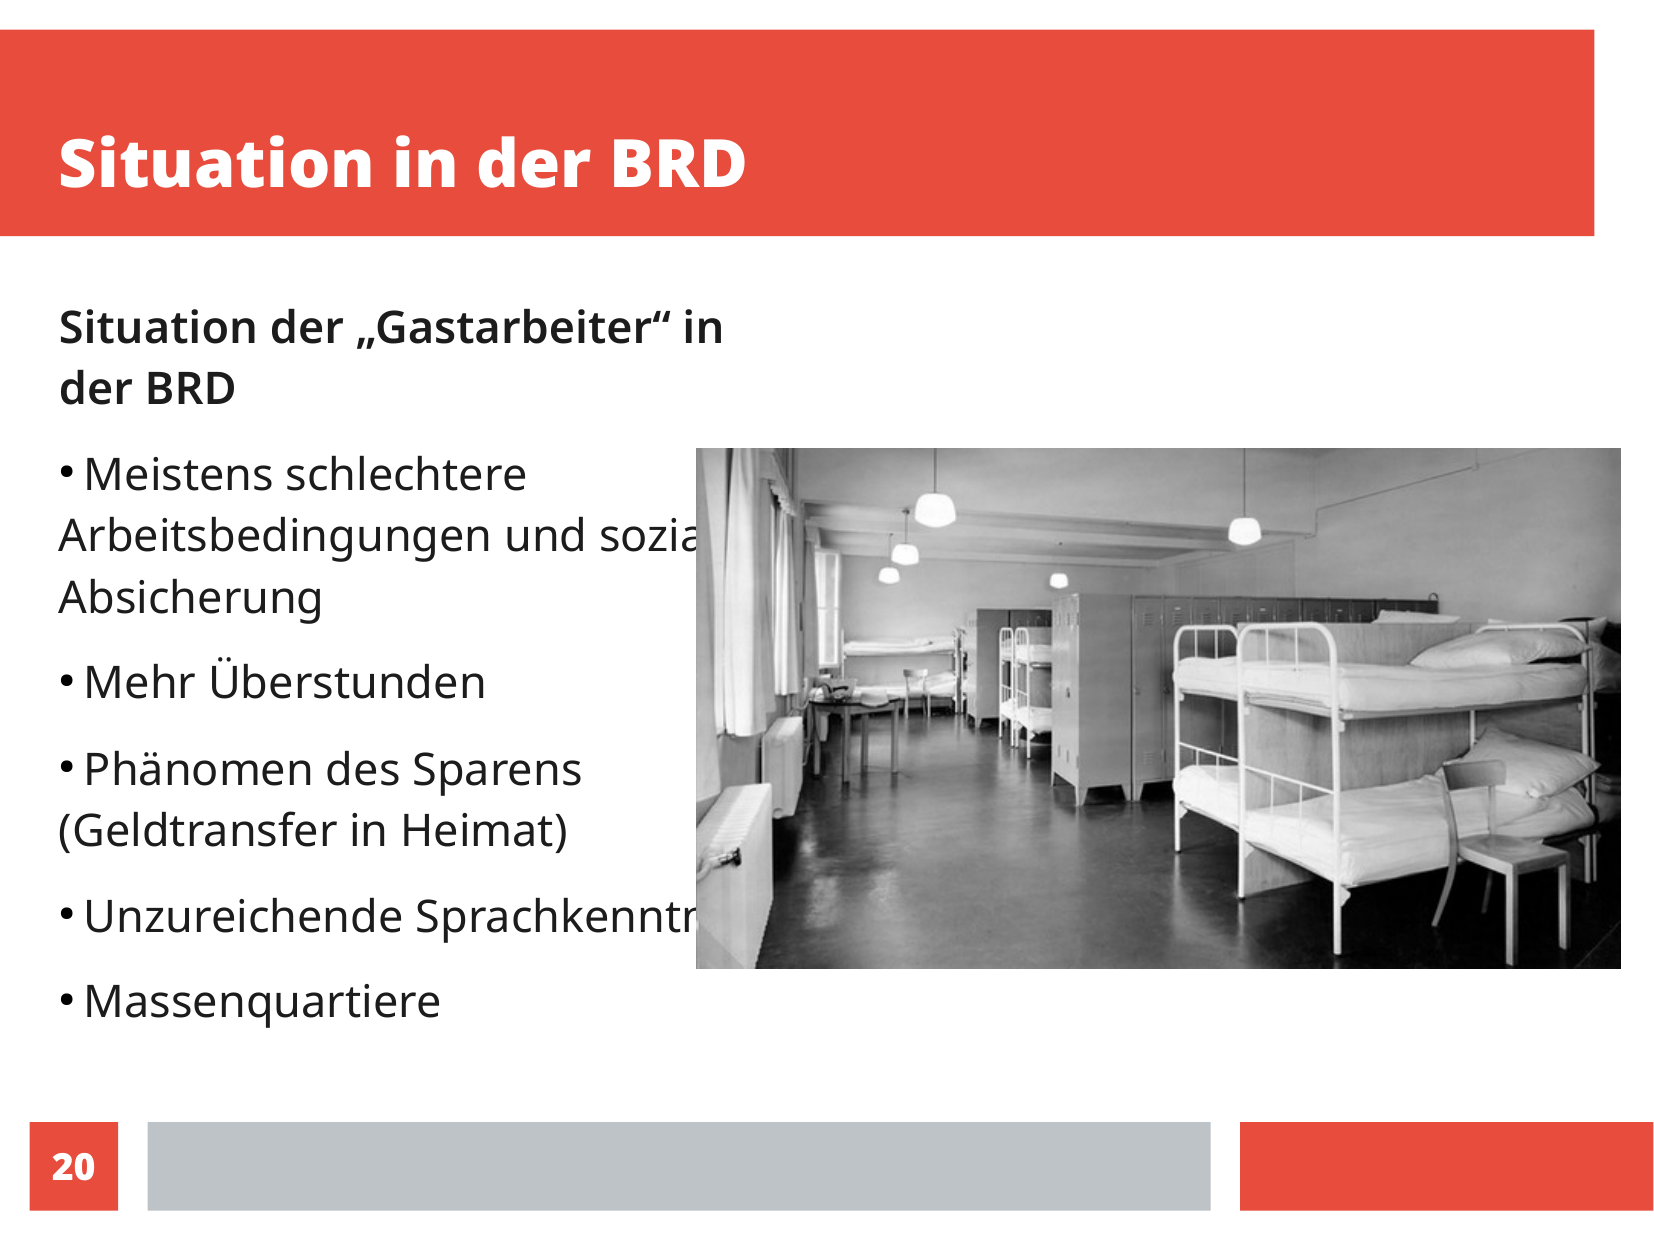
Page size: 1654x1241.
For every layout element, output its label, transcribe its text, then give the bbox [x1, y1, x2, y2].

title Situation in der BRD [59, 59, 1595, 207]
list Situation der „Gastarbeiter“ in der BRD Meistens schlechtere Arbeitsbedingungen und soziale Absicherung Mehr Überstunden Phänomen des Sparens (Geldtransfer in Heimat) Unzureichende Sprachkenntnisse Massenquartiere [59, 295, 794, 1087]
picture [696, 448, 1621, 969]
